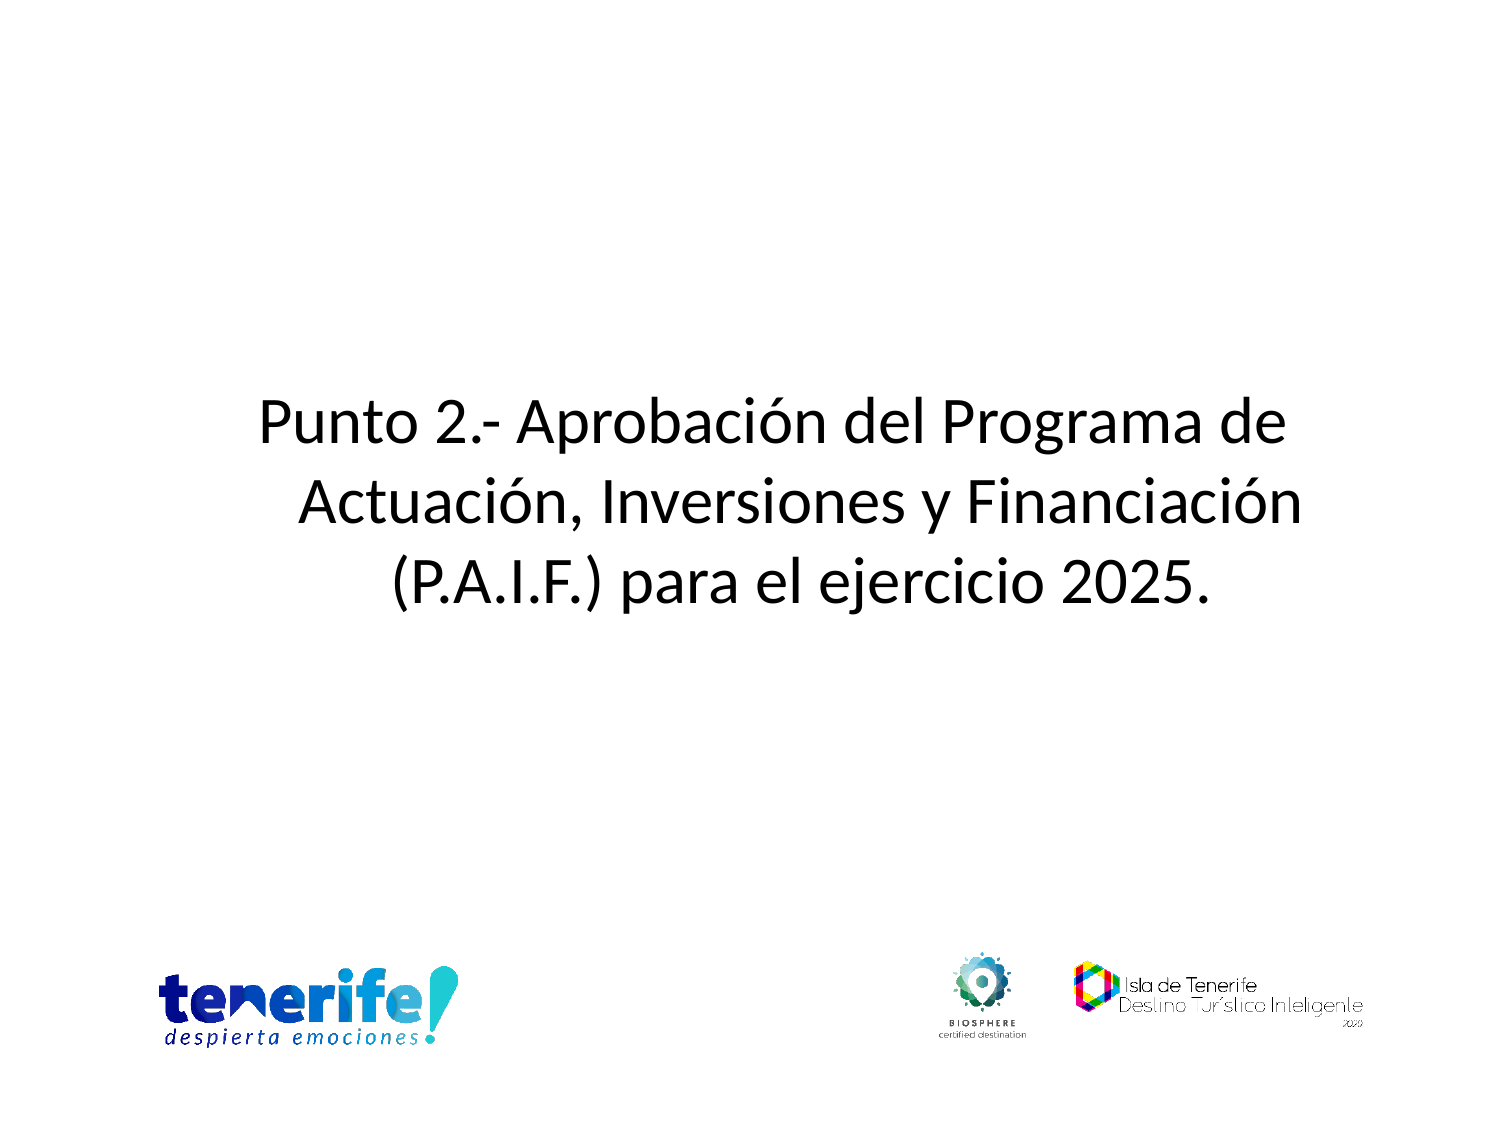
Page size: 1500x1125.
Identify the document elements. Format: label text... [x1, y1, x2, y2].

picture [918, 942, 1046, 1048]
picture [1074, 960, 1363, 1030]
list Punto 2.- Aprobación del Programa de Actuación, Inversiones y Financiación (P.A.I.F.) para el ejercicio 2025. [70, 175, 1421, 919]
picture [159, 966, 458, 1048]
